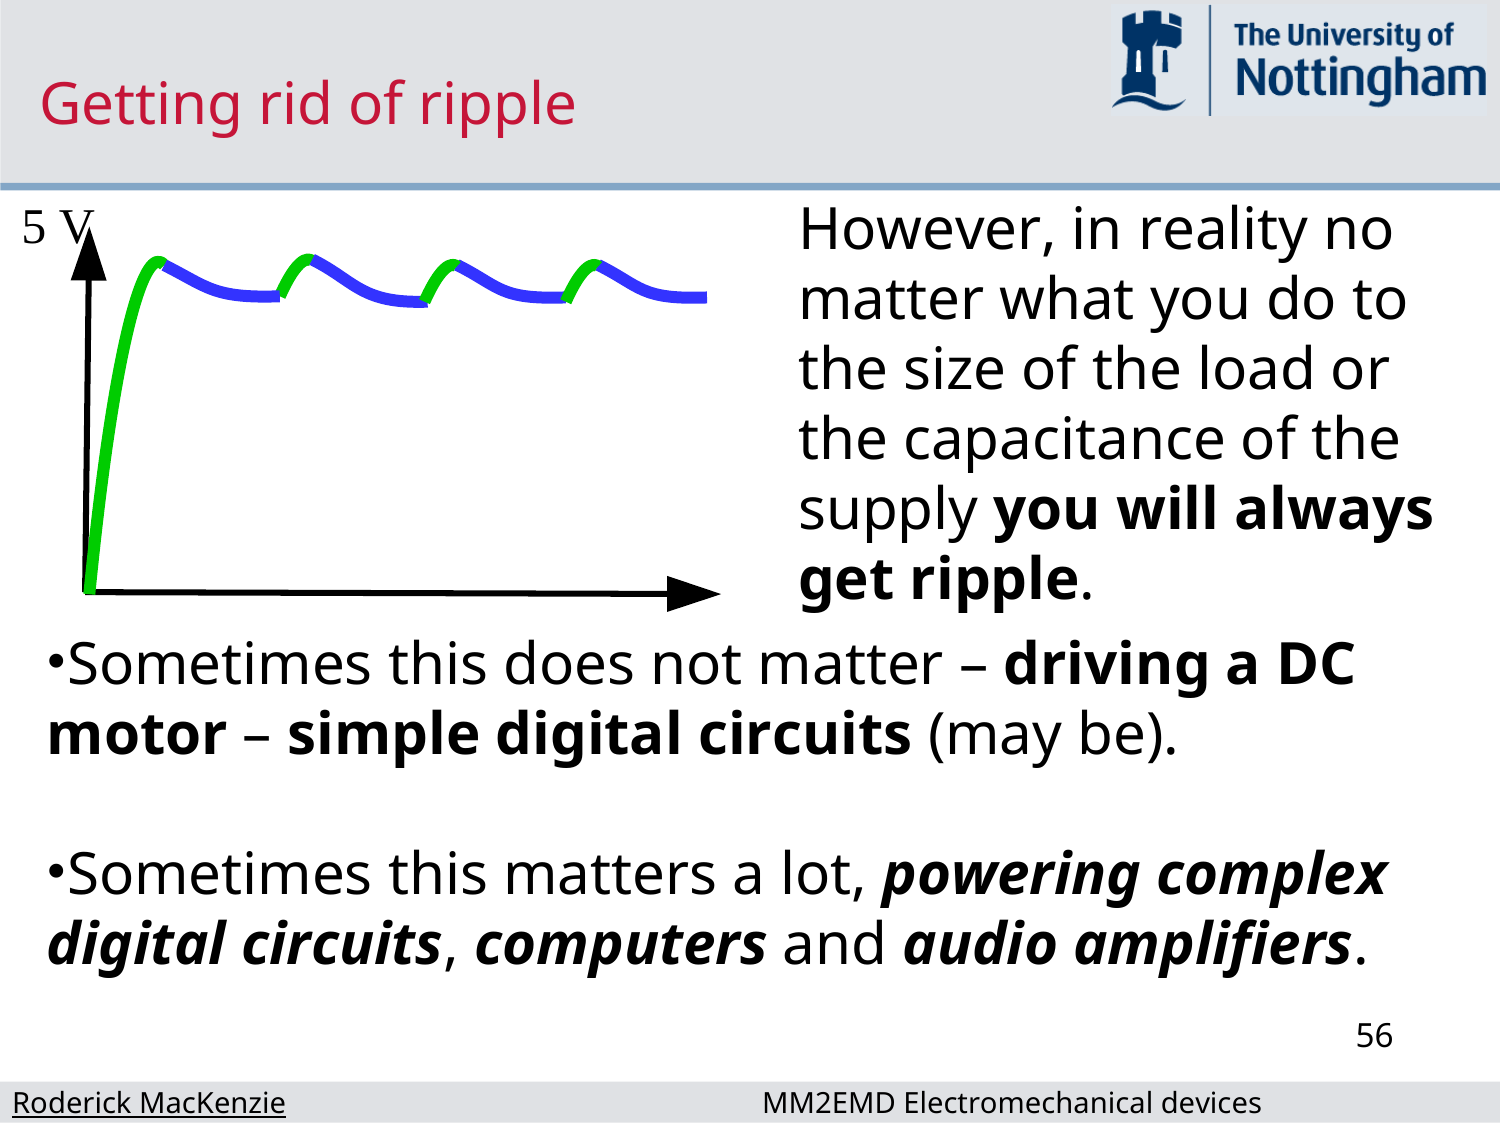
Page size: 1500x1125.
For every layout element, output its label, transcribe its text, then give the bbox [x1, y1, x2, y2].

text_box Sometimes this does not matter – driving a DC motor – simple digital circuits (may be). Sometimes this matters a lot, powering complex digital circuits, computers and audio amplifiers. [32, 618, 1472, 1054]
text_box <number> [1340, 1006, 1500, 1077]
text_box 5 V [6, 185, 316, 379]
text_box However, in reality no matter what you do to the size of the load or the capacitance of the supply you will always get ripple. [783, 184, 1472, 618]
picture [1111, 4, 1487, 116]
text_box 5 V [124, 266, 316, 379]
title Getting rid of ripple [24, 0, 1011, 212]
